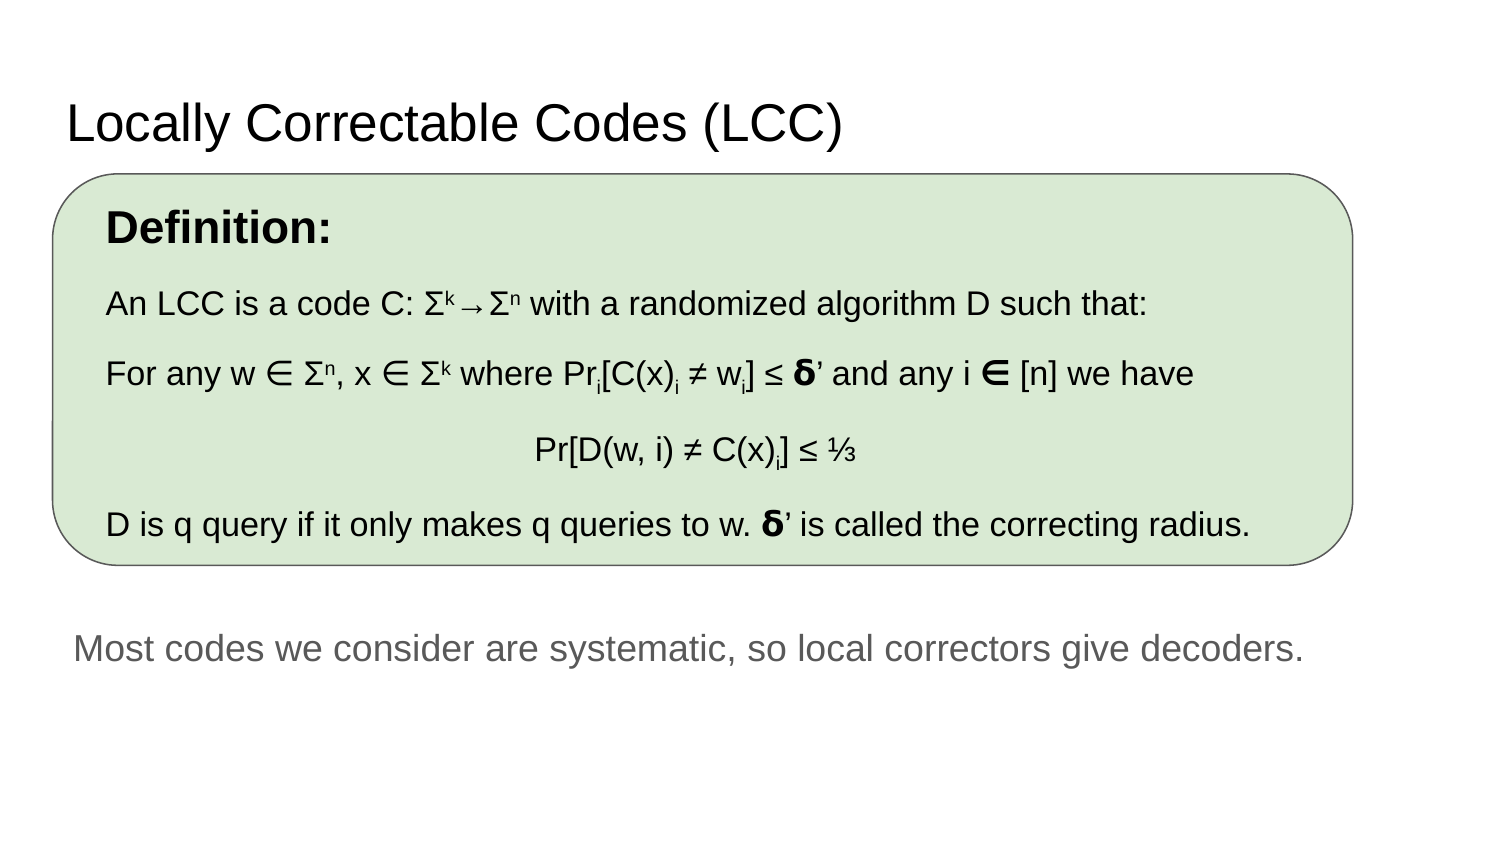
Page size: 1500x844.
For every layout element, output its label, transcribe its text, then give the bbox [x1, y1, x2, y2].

text_box Most codes we consider are systematic, so local correctors give decoders. [58, 602, 1442, 685]
text_box [52, 180, 90, 560]
text_box [1300, 175, 1353, 565]
title Locally Correctable Codes (LCC) [51, 72, 1449, 167]
list Definition: An LCC is a code C: Σk→Σn with a randomized algorithm D such that: For any w ∈ Σn, x ∈ Σk where Pri[C(x)i ≠ wi] ≤ 𝝳’ and any i ∈ [n] we have Pr[D(w, i) ≠ C(x)i] ≤ ⅓ D is q query if it only makes q queries to w. 𝝳’ is called the correcting radius. [90, 173, 1300, 566]
